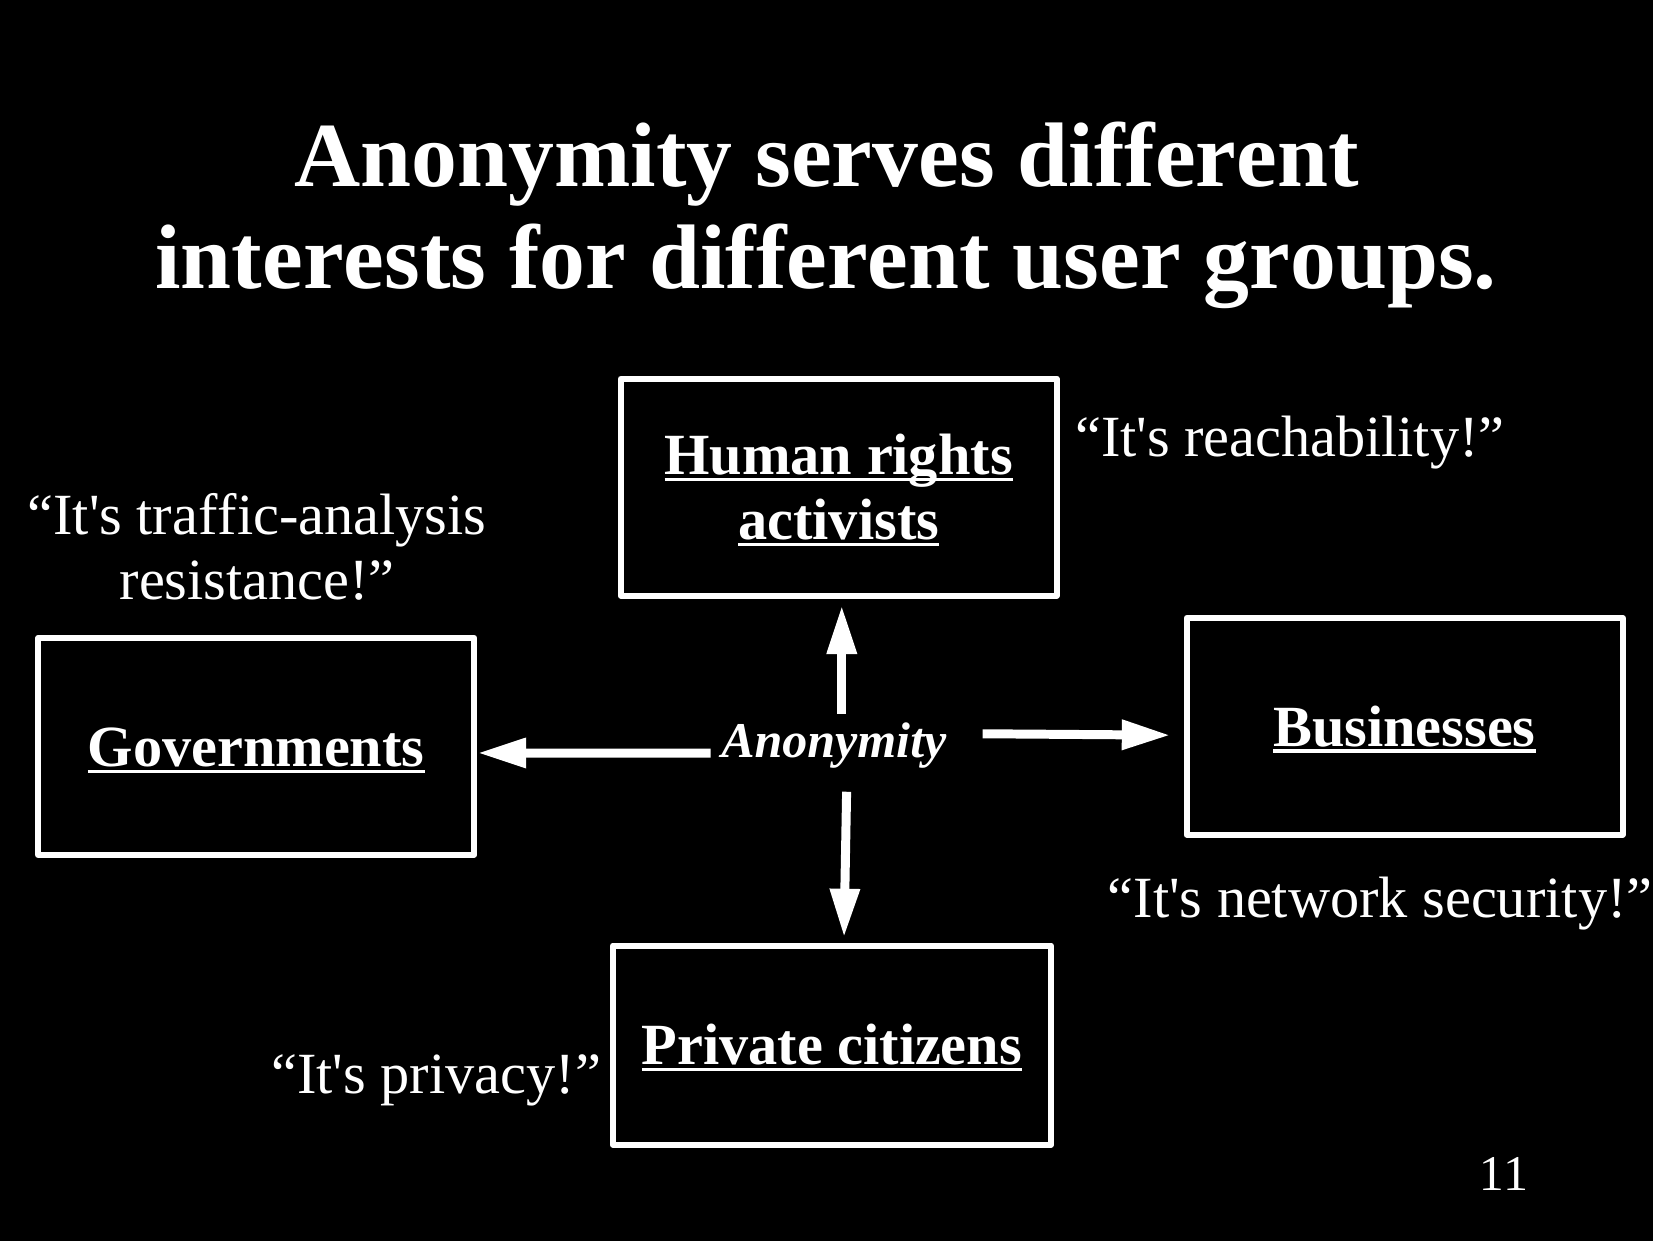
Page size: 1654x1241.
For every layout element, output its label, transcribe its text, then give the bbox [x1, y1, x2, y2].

text_box Anonymity [632, 668, 1036, 813]
text_box “It's reachability!” [1075, 404, 1535, 516]
title Anonymity serves different interests for different user groups. [121, 86, 1534, 327]
text_box Governments [38, 637, 475, 855]
text_box “It's traffic-analysis resistance!” [27, 482, 488, 625]
text_box Human rights activists [620, 378, 1057, 596]
text_box Private citizens [612, 945, 1052, 1145]
text_box Businesses [1186, 617, 1623, 835]
text_box “It's network security!” [1107, 865, 1653, 936]
text_box “It's privacy!” [271, 1041, 602, 1112]
